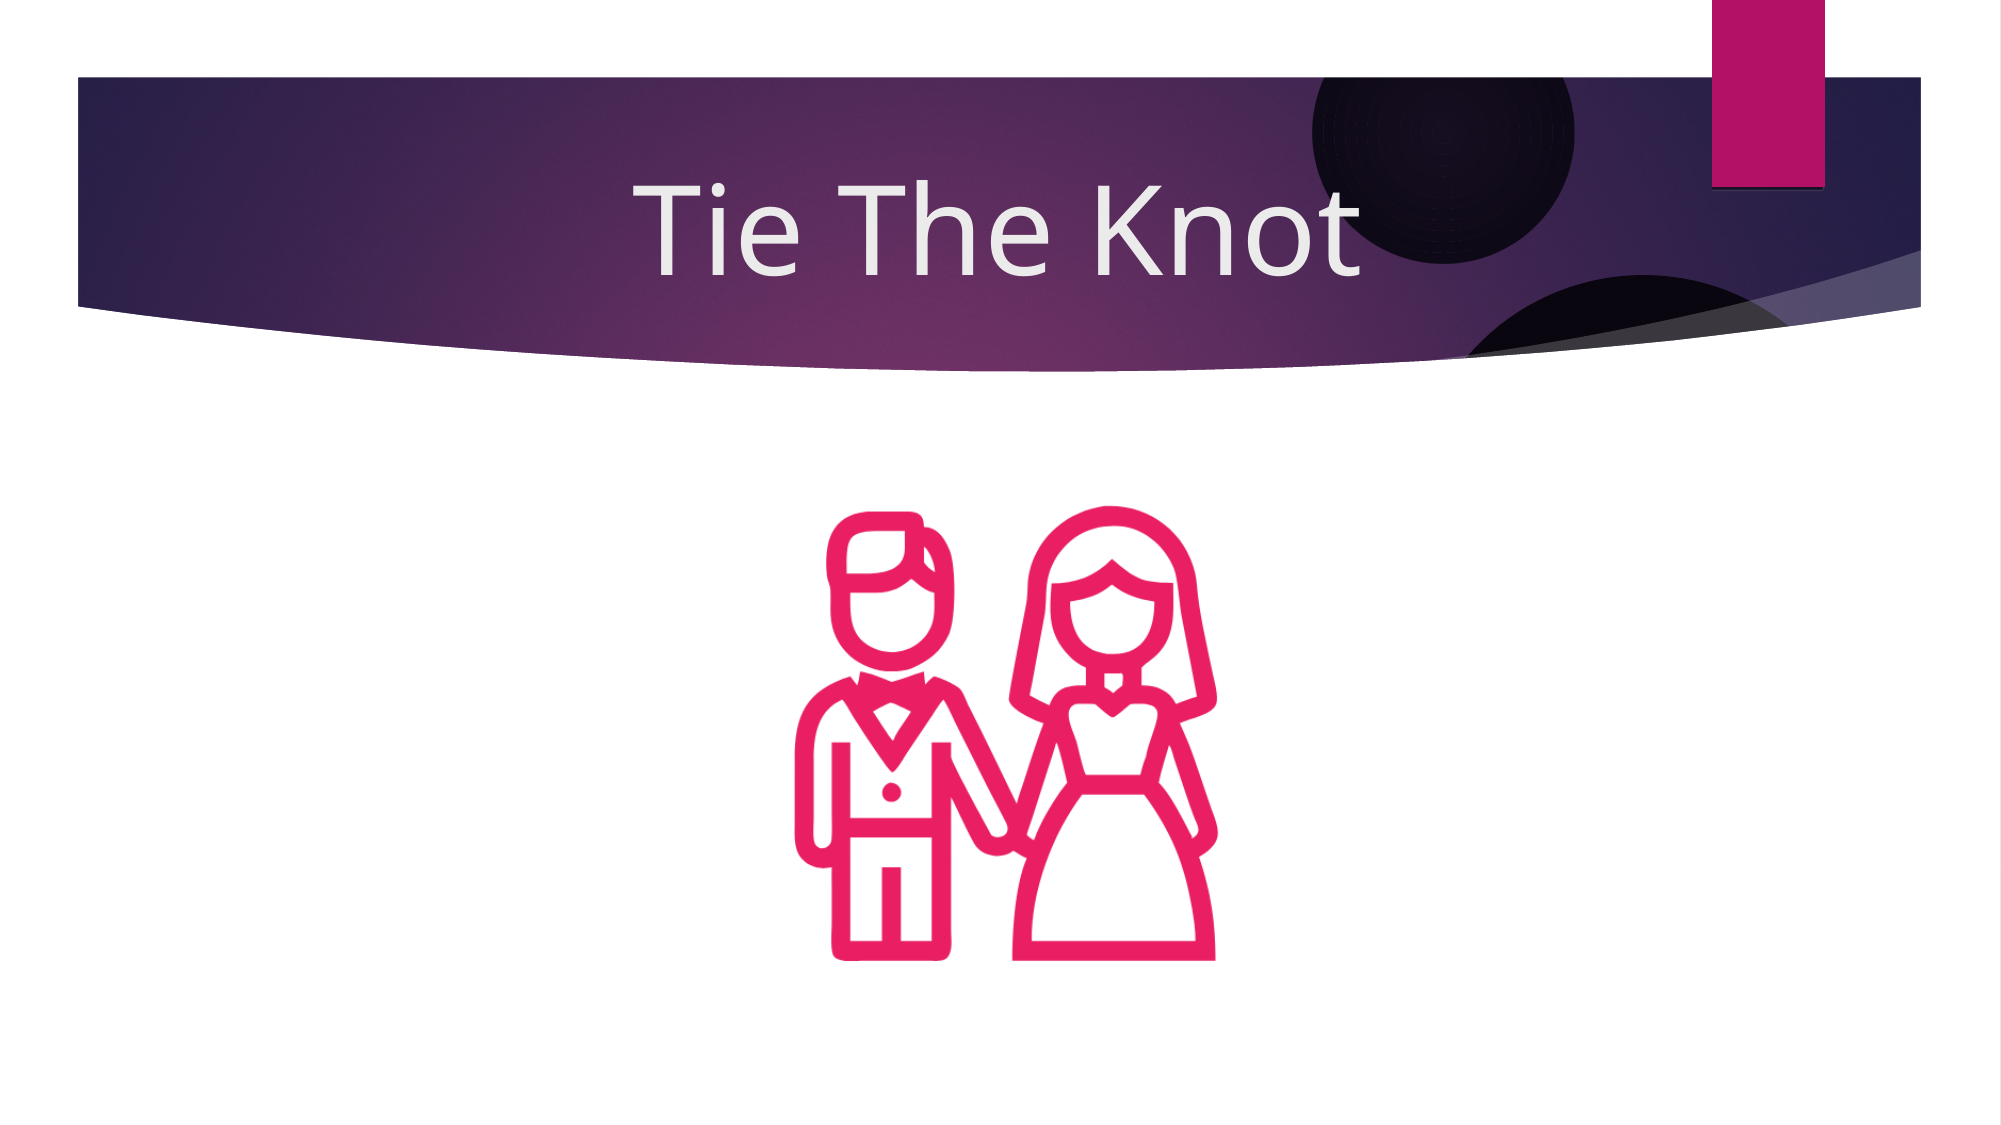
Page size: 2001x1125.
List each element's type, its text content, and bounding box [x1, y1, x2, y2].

title Tie The Knot [617, 112, 1524, 309]
picture [631, 420, 1394, 1108]
